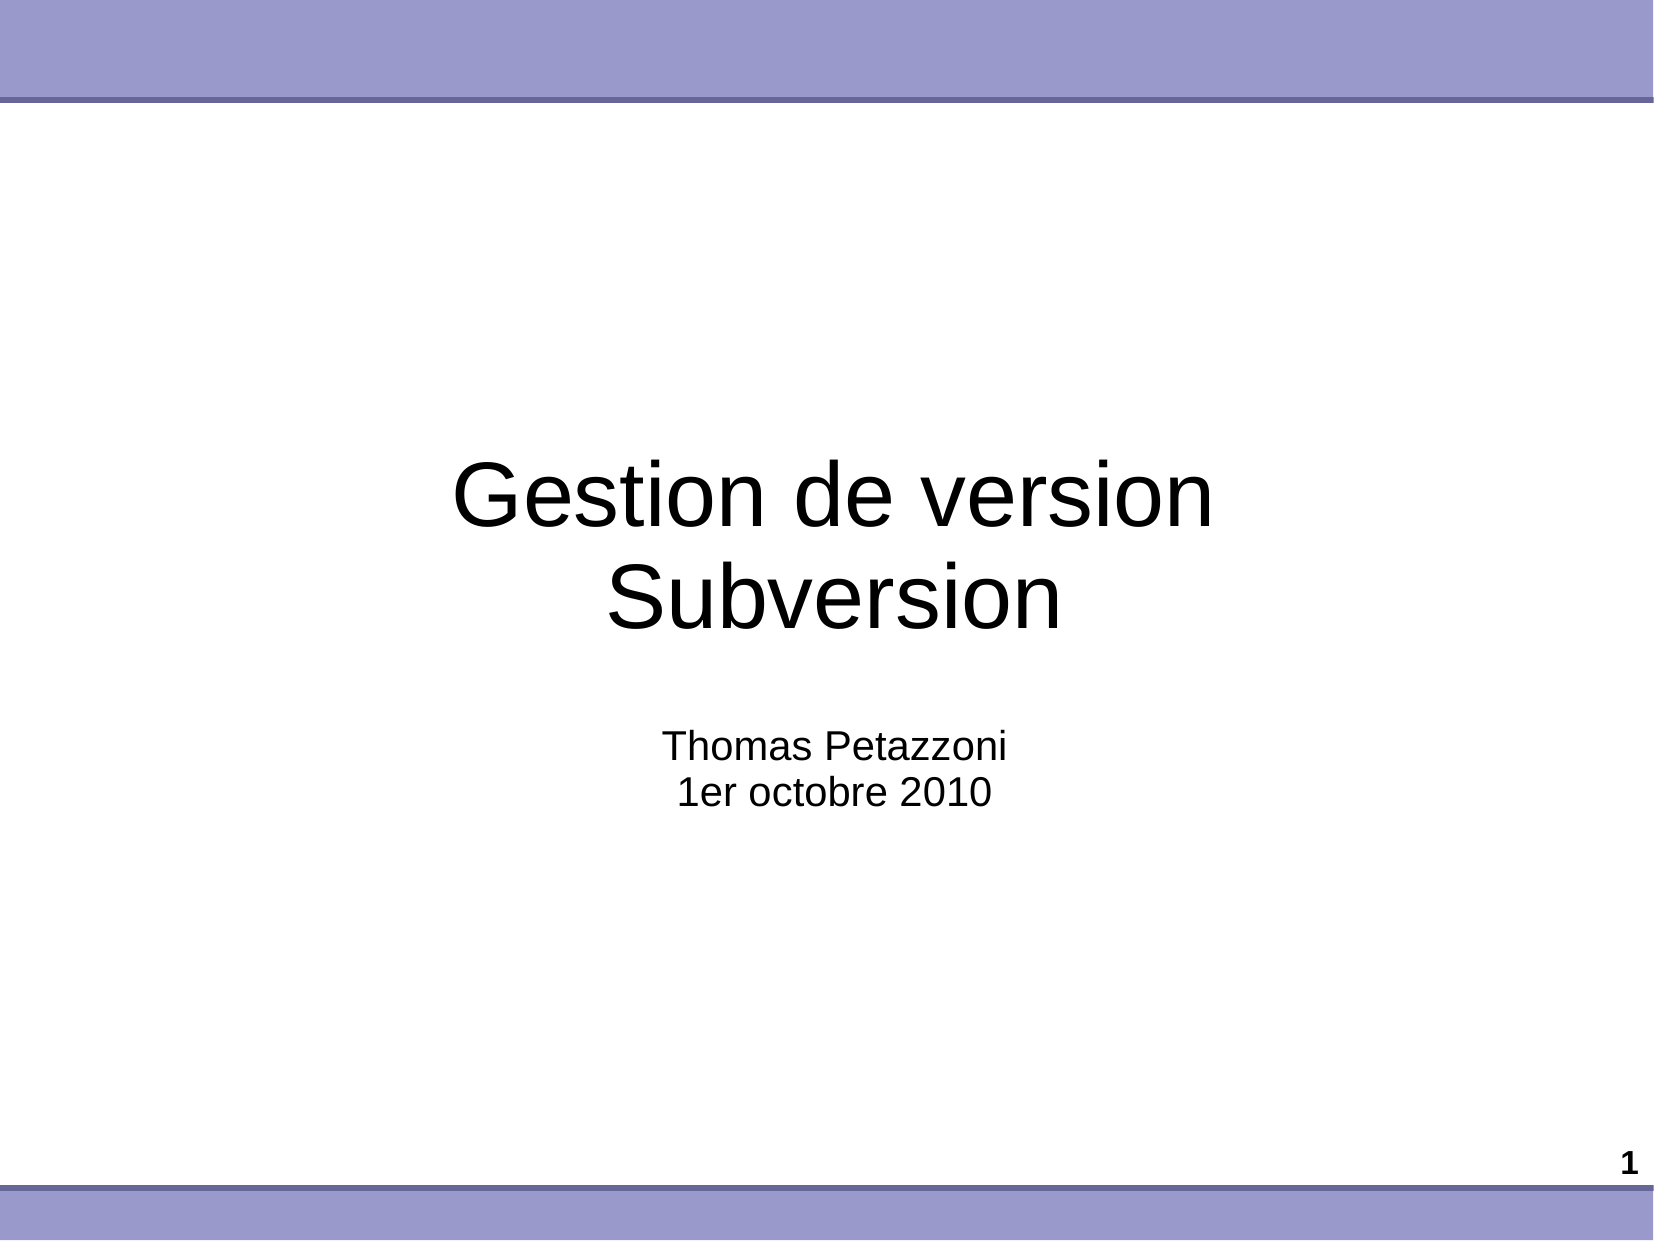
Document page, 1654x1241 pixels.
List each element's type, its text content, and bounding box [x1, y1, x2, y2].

subtitle Gestion de version Subversion Thomas Petazzoni 1er octobre 2010 [65, 271, 1586, 987]
